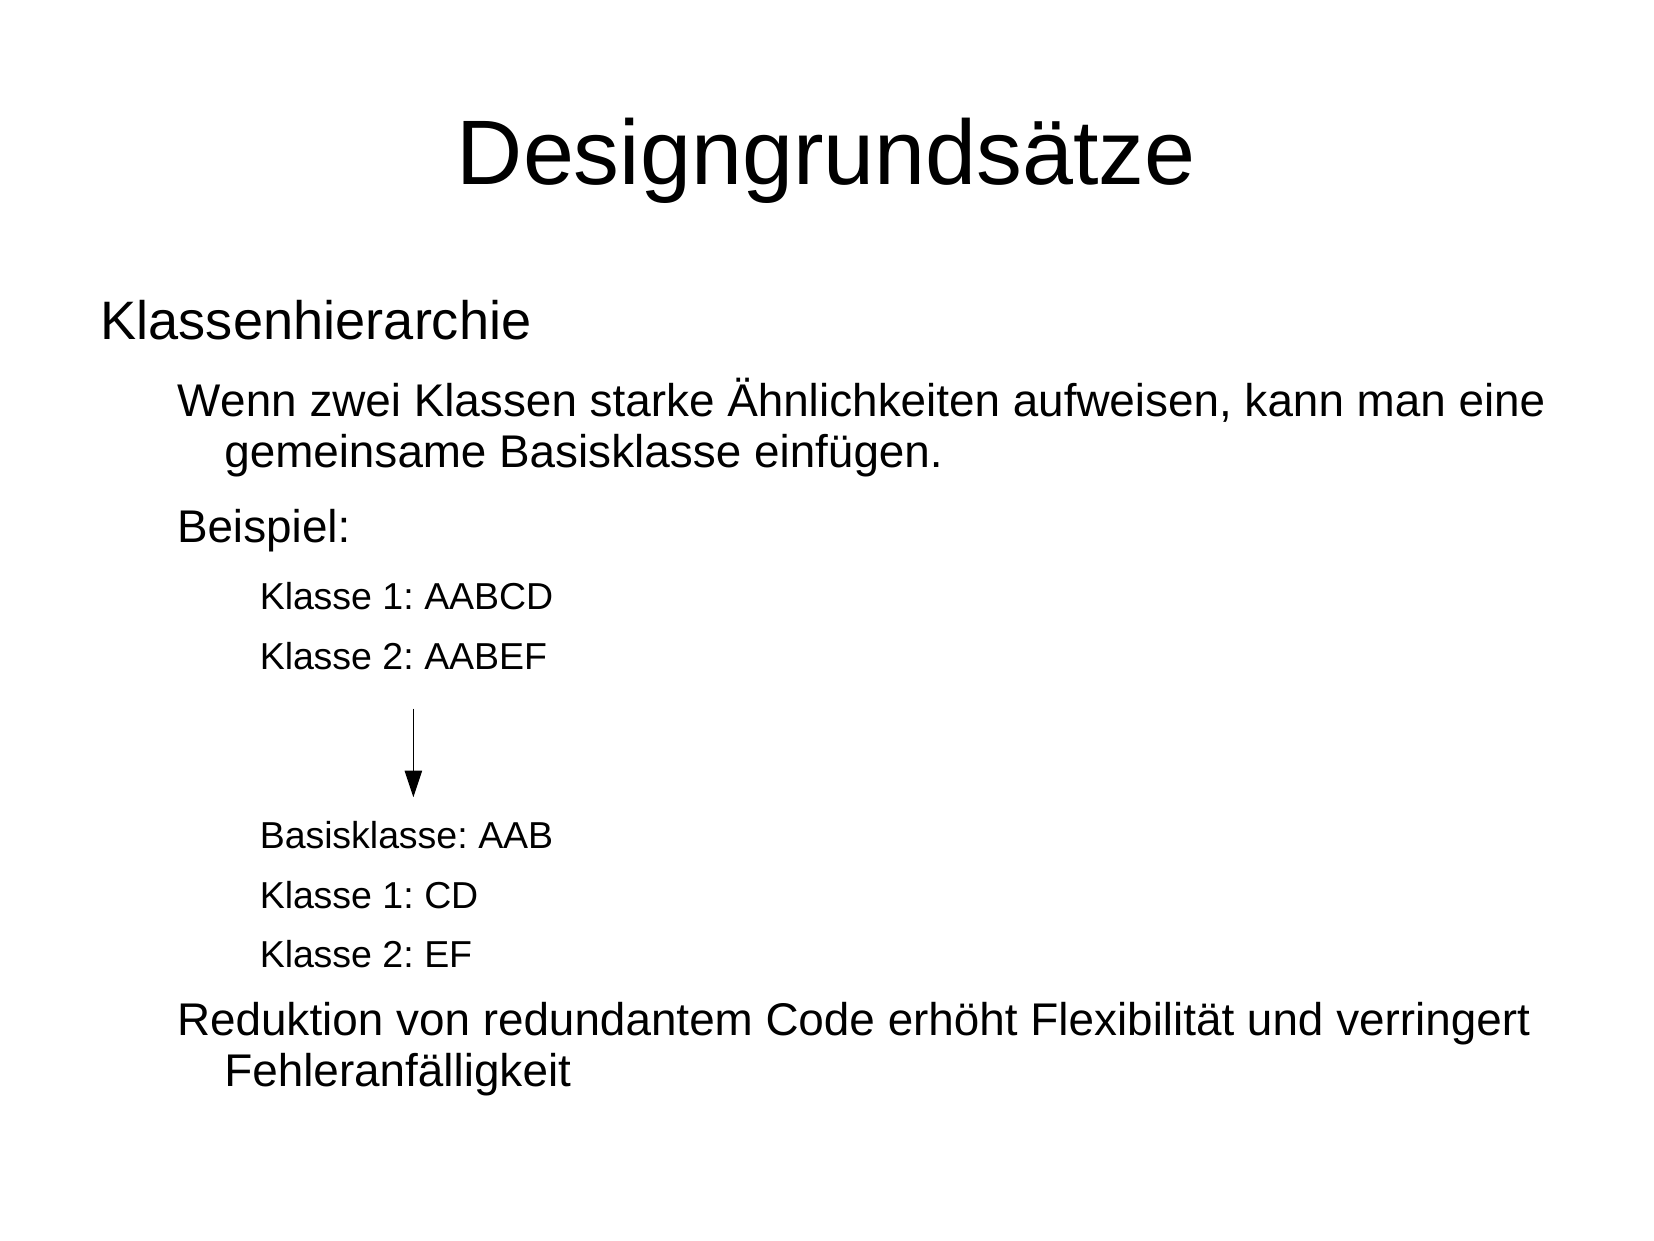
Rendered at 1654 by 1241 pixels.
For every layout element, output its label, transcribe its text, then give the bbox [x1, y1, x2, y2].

title Designgrundsätze [82, 56, 1571, 250]
list Klassenhierarchie Wenn zwei Klassen starke Ähnlichkeiten aufweisen, kann man eine gemeinsame Basisklasse einfügen. Beispiel: Klasse 1: AABCD Klasse 2: AABEF Basisklasse: AAB Klasse 1: CD Klasse 2: EF Reduktion von redundantem Code erhöht Flexibilität und verringert Fehleranfälligkeit [82, 290, 1571, 1096]
